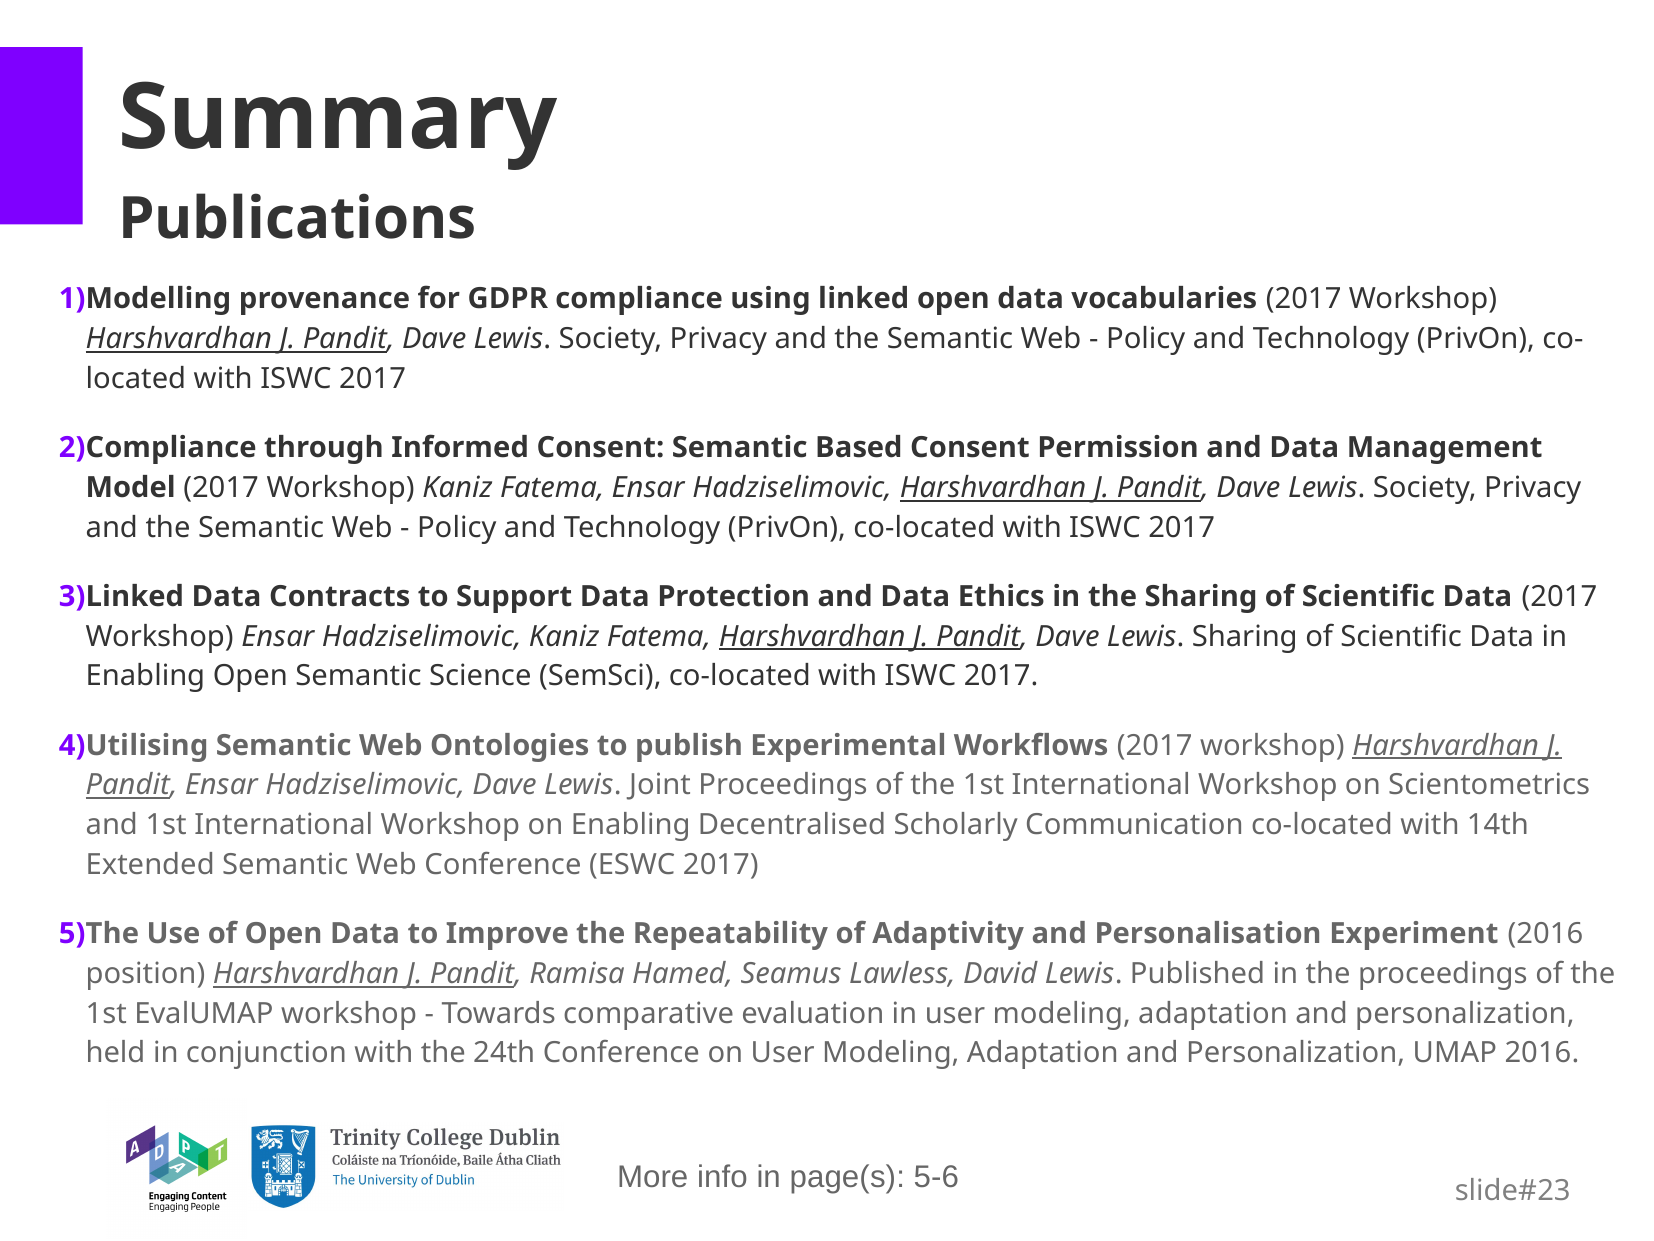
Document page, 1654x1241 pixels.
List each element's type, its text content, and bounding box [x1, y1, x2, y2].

text_box More info in page(s): 5-6 [602, 1151, 1418, 1202]
title Summary Publications [118, 49, 1571, 257]
picture [248, 1122, 564, 1211]
list Modelling provenance for GDPR compliance using linked open data vocabularies (2017 Workshop) Harshvardhan J. Pandit, Dave Lewis. Society, Privacy and the Semantic Web - Policy and Technology (PrivOn), co-located with ISWC 2017 Compliance through Informed Consent: Semantic Based Consent Permission and Data Management Model (2017 Workshop) Kaniz Fatema, Ensar Hadziselimovic, Harshvardhan J. Pandit, Dave Lewis. Society, Privacy and the Semantic Web - Policy and Technology (PrivOn), co-located with ISWC 2017 Linked Data Contracts to Support Data Protection and Data Ethics in the Sharing of Scientific Data (2017 Workshop) Ensar Hadziselimovic, Kaniz Fatema, Harshvardhan J. Pandit, Dave Lewis. Sharing of Scientific Data in Enabling Open Semantic Science (SemSci), co-located with ISWC 2017. Utilising Semantic Web Ontologies to publish Experimental Workflows (2017 workshop) Harshvardhan J. Pandit, Ensar Hadziselimovic, Dave Lewis. Joint Proceedings of the 1st International Workshop on Scientometrics and 1st International Workshop on Enabling Decentralised Scholarly Communication co-located with 14th Extended Semantic Web Conference (ESWC 2017) The Use of Open Data to Improve the Repeatability of Adaptivity and Personalisation Experiment (2016 position) Harshvardhan J. Pandit, Ramisa Hamed, Seamus Lawless, David Lewis. Published in the proceedings of the 1st EvalUMAP workshop - Towards comparative evaluation in user modeling, adaptation and personalization, held in conjunction with the 24th Conference on User Modeling, Adaptation and Personalization, UMAP 2016. [47, 277, 1630, 997]
picture [106, 1098, 247, 1239]
